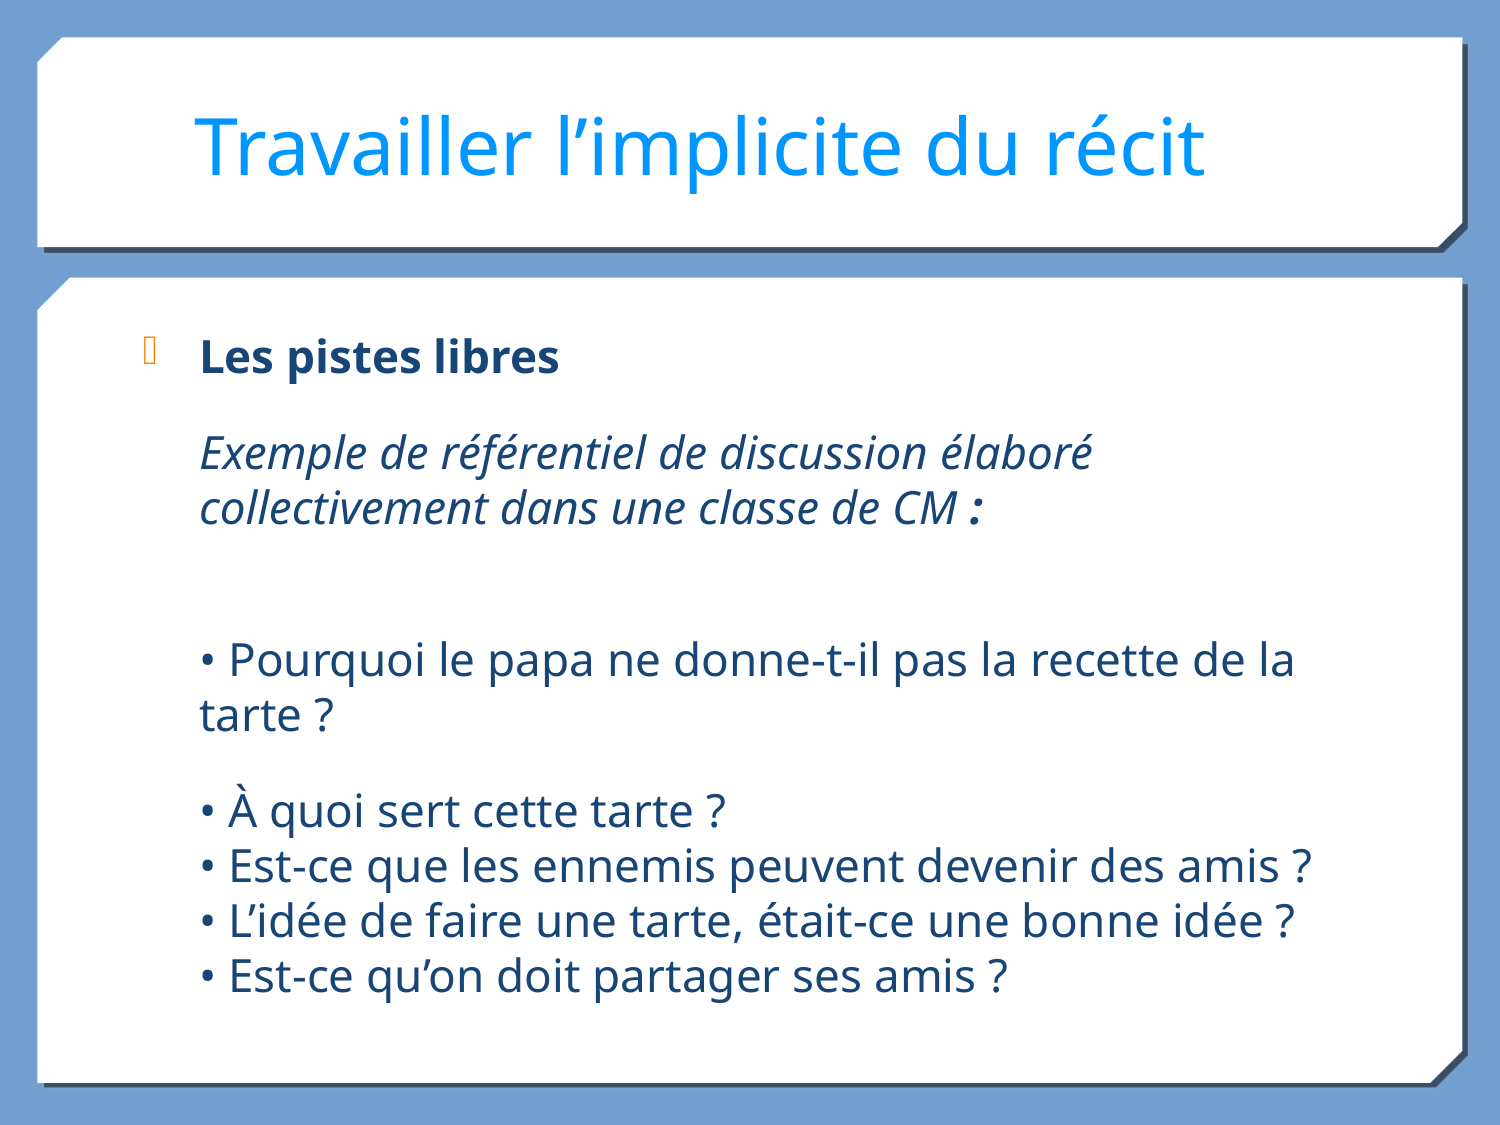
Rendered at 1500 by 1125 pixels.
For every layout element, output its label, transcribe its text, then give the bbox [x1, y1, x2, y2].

title [127, 48, 1372, 236]
text_box Travailler l’implicite du récit [194, 87, 1323, 201]
list Les pistes libres Exemple de référentiel de discussion élaboré collectivement dans une classe de CM : • Pourquoi le papa ne donne-t-il pas la recette de la tarte ? • À quoi sert cette tarte ? • Est-ce que les ennemis peuvent devenir des amis ? • L’idée de faire une tarte, était-ce une bonne idée ? • Est-ce qu’on doit partager ses amis ? [127, 319, 1372, 1039]
